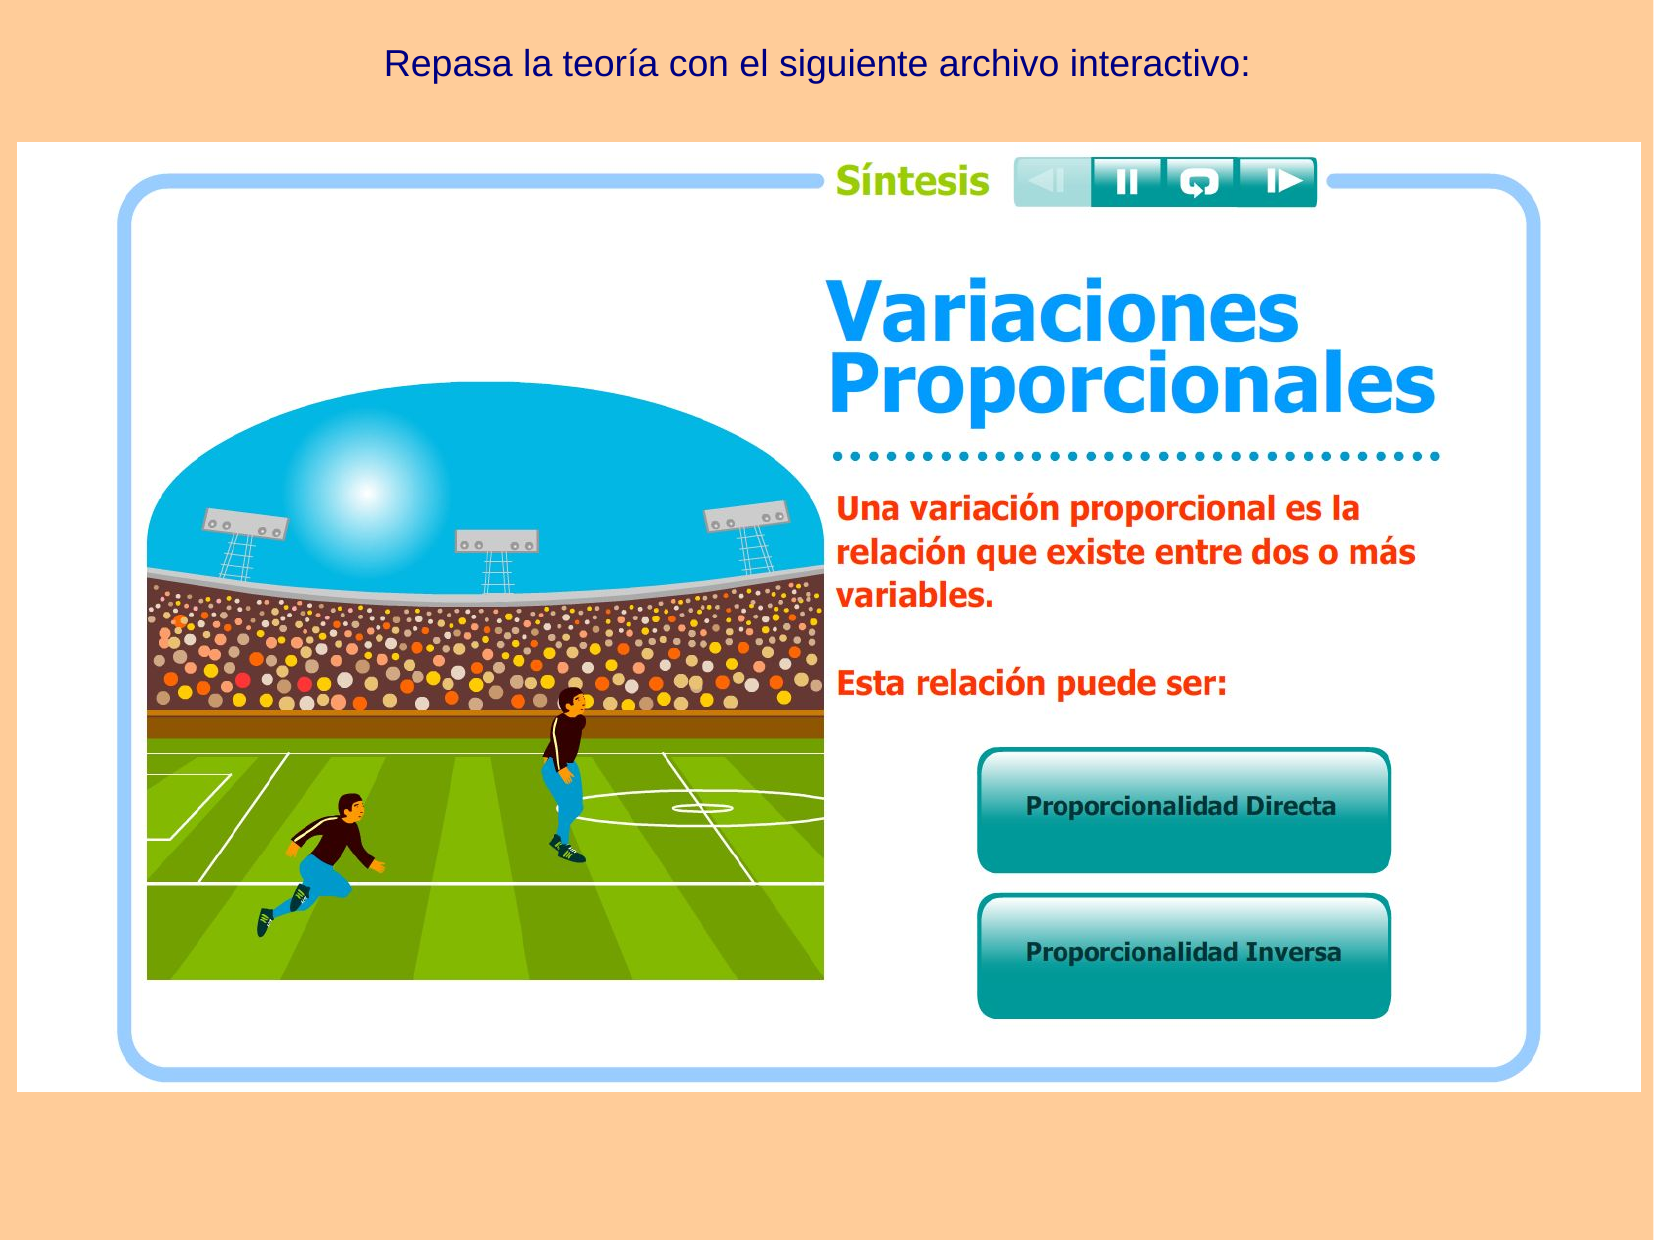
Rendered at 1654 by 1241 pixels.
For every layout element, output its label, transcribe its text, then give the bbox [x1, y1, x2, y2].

text_box Repasa la teoría con el siguiente archivo interactivo: [369, 35, 1285, 93]
picture [17, 142, 1641, 1092]
